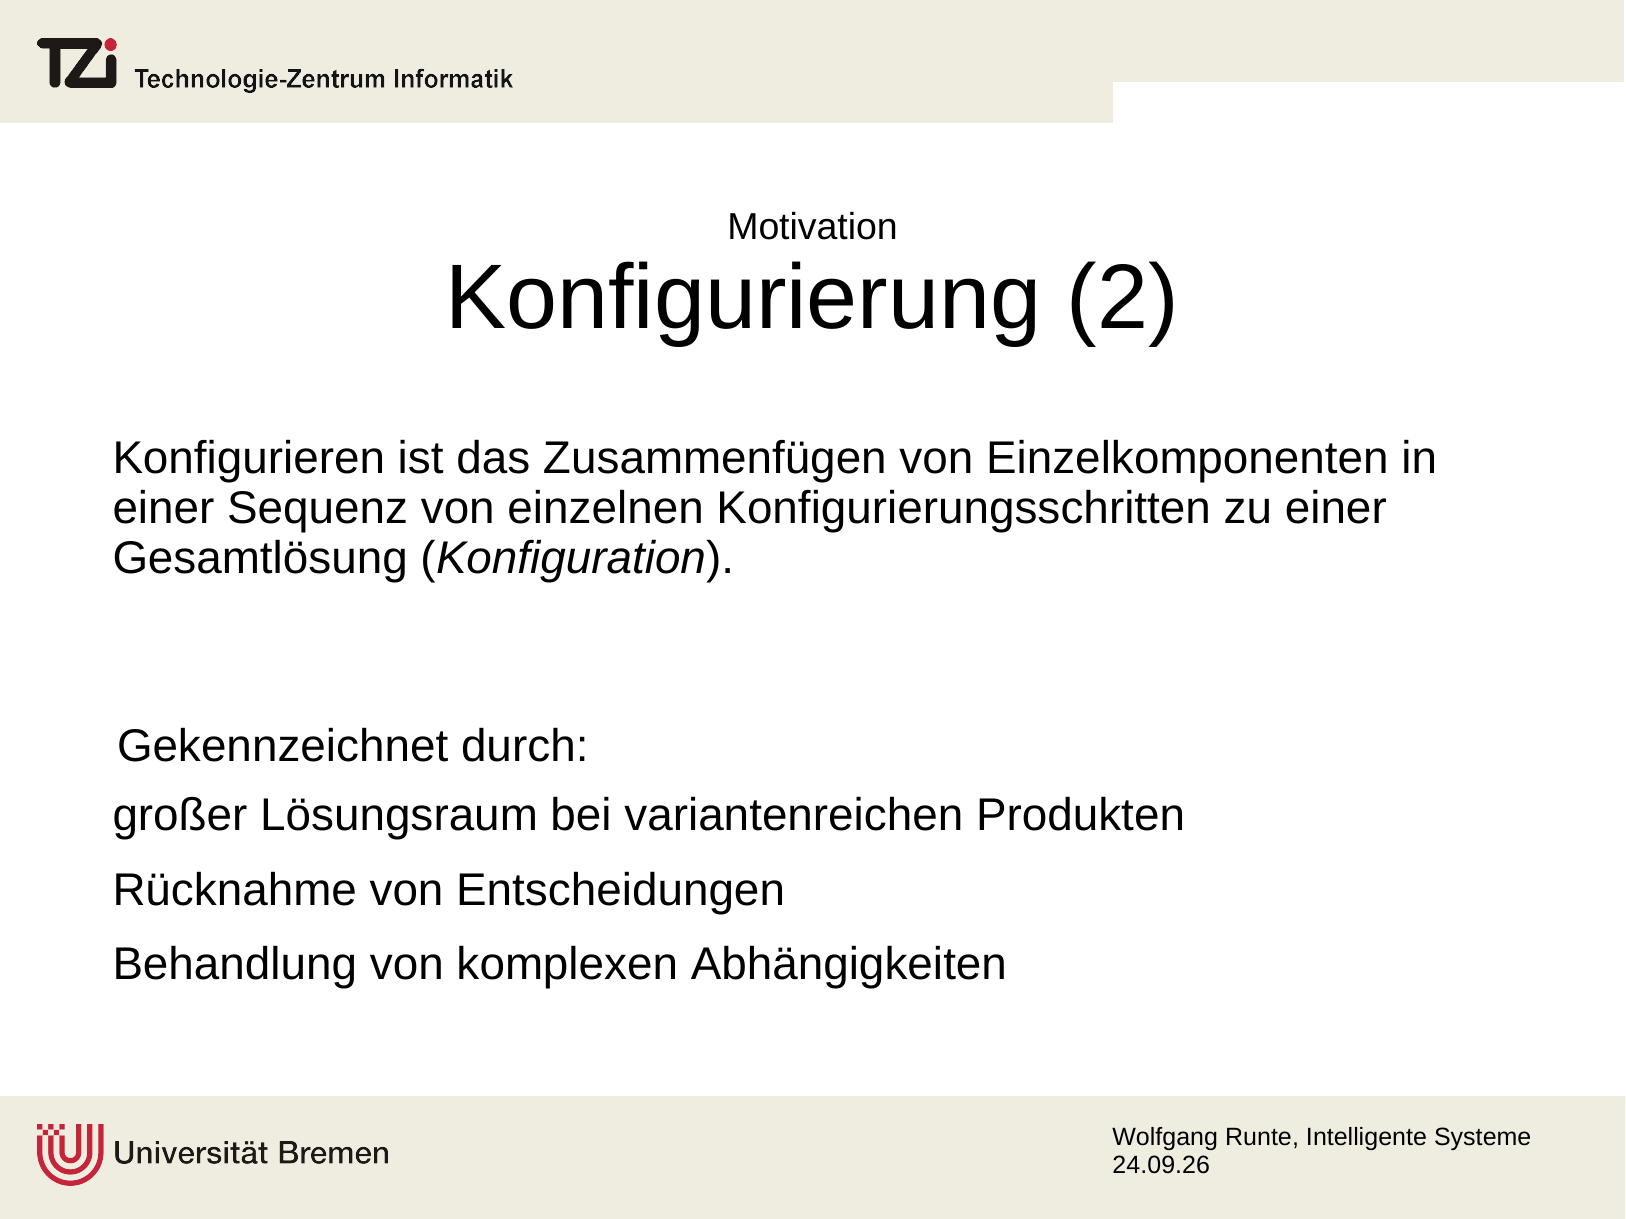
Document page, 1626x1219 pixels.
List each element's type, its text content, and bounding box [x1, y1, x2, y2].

picture [37, 1124, 388, 1186]
picture [37, 38, 513, 93]
title Motivation Konfigurierung (2) [112, 162, 1513, 393]
list Konfigurieren ist das Zusammenfügen von Einzelkomponenten in einer Sequenz von einzelnen Konfigurierungsschritten zu einer Gesamtlösung (Konfiguration). Gekennzeichnet durch: großer Lösungsraum bei variantenreichen Produkten Rücknahme von Entscheidungen Behandlung von komplexen Abhängigkeiten [112, 433, 1513, 1070]
